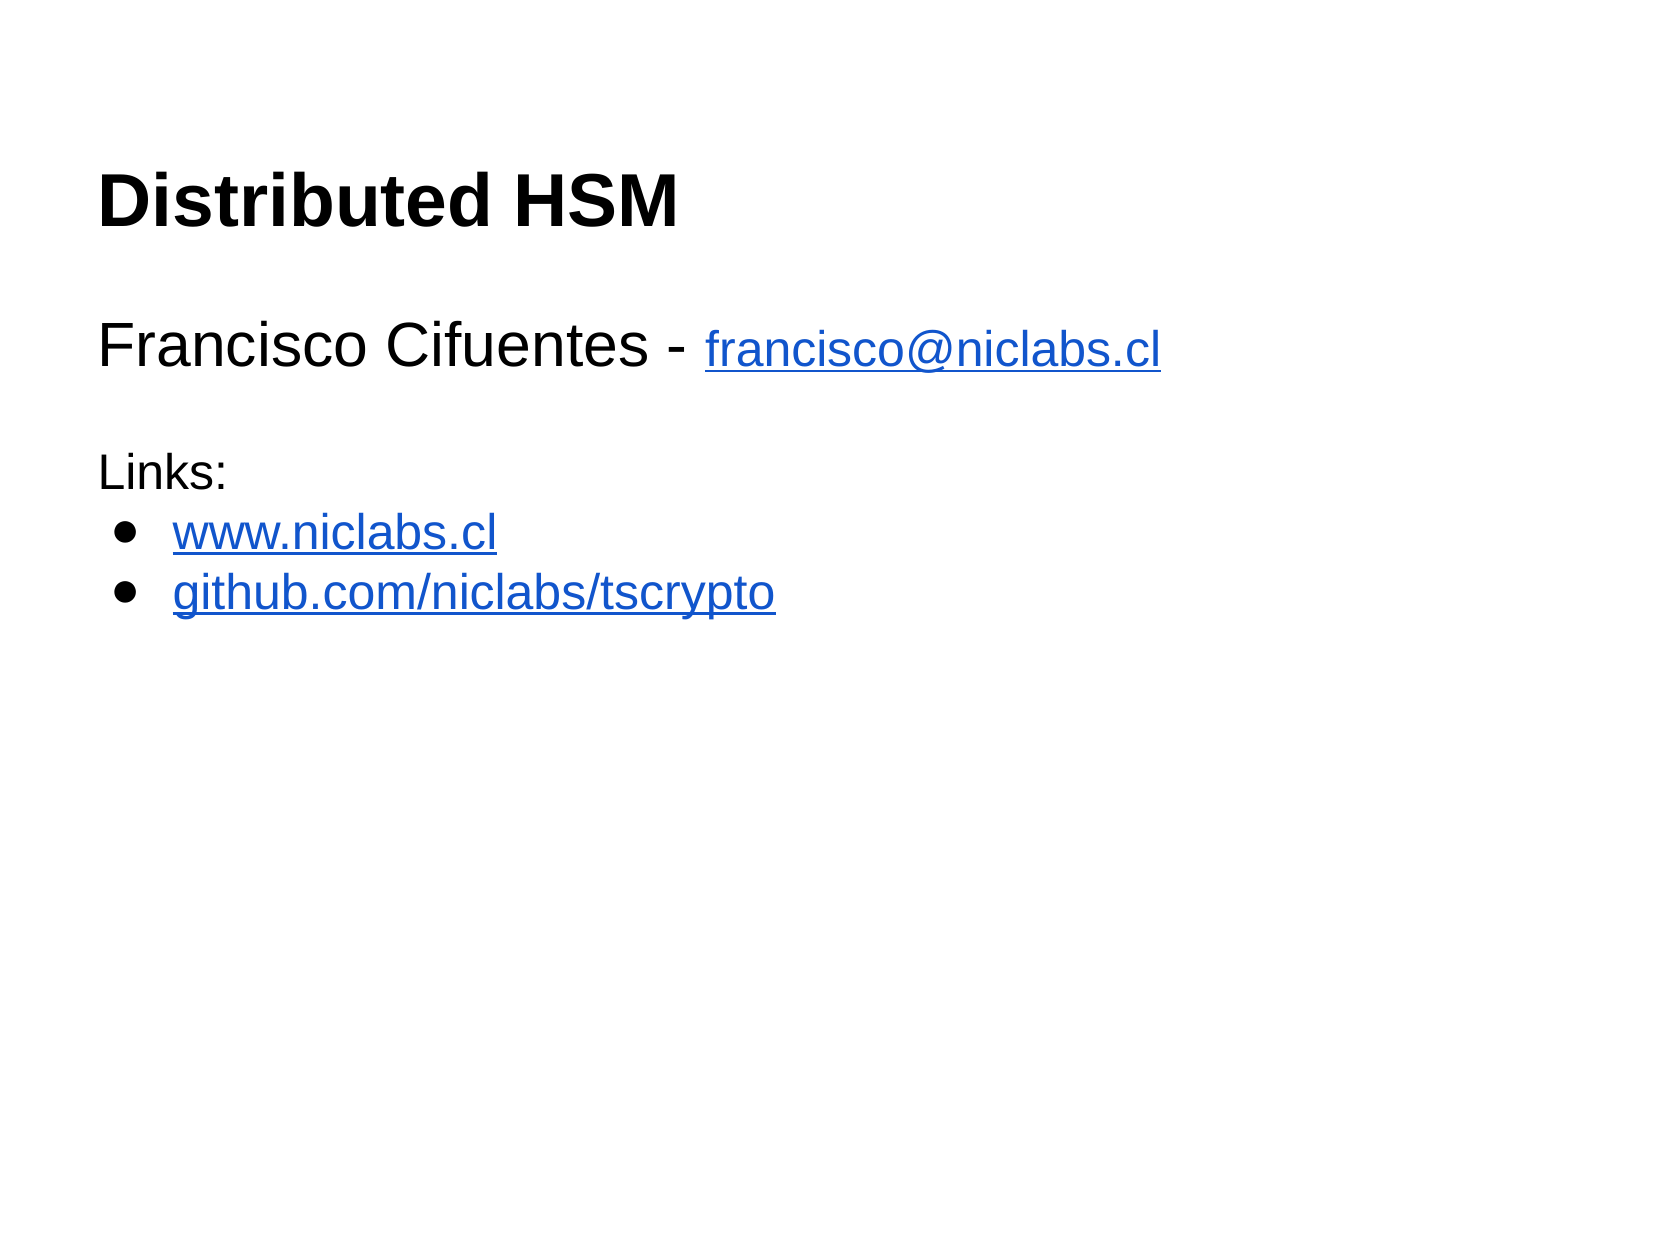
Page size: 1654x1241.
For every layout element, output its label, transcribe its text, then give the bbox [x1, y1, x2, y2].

title Distributed HSM [82, 49, 1571, 257]
list Francisco Cifuentes - francisco@niclabs.cl Links: www.niclabs.cl github.com/niclabs/tscrypto [82, 289, 1571, 1188]
